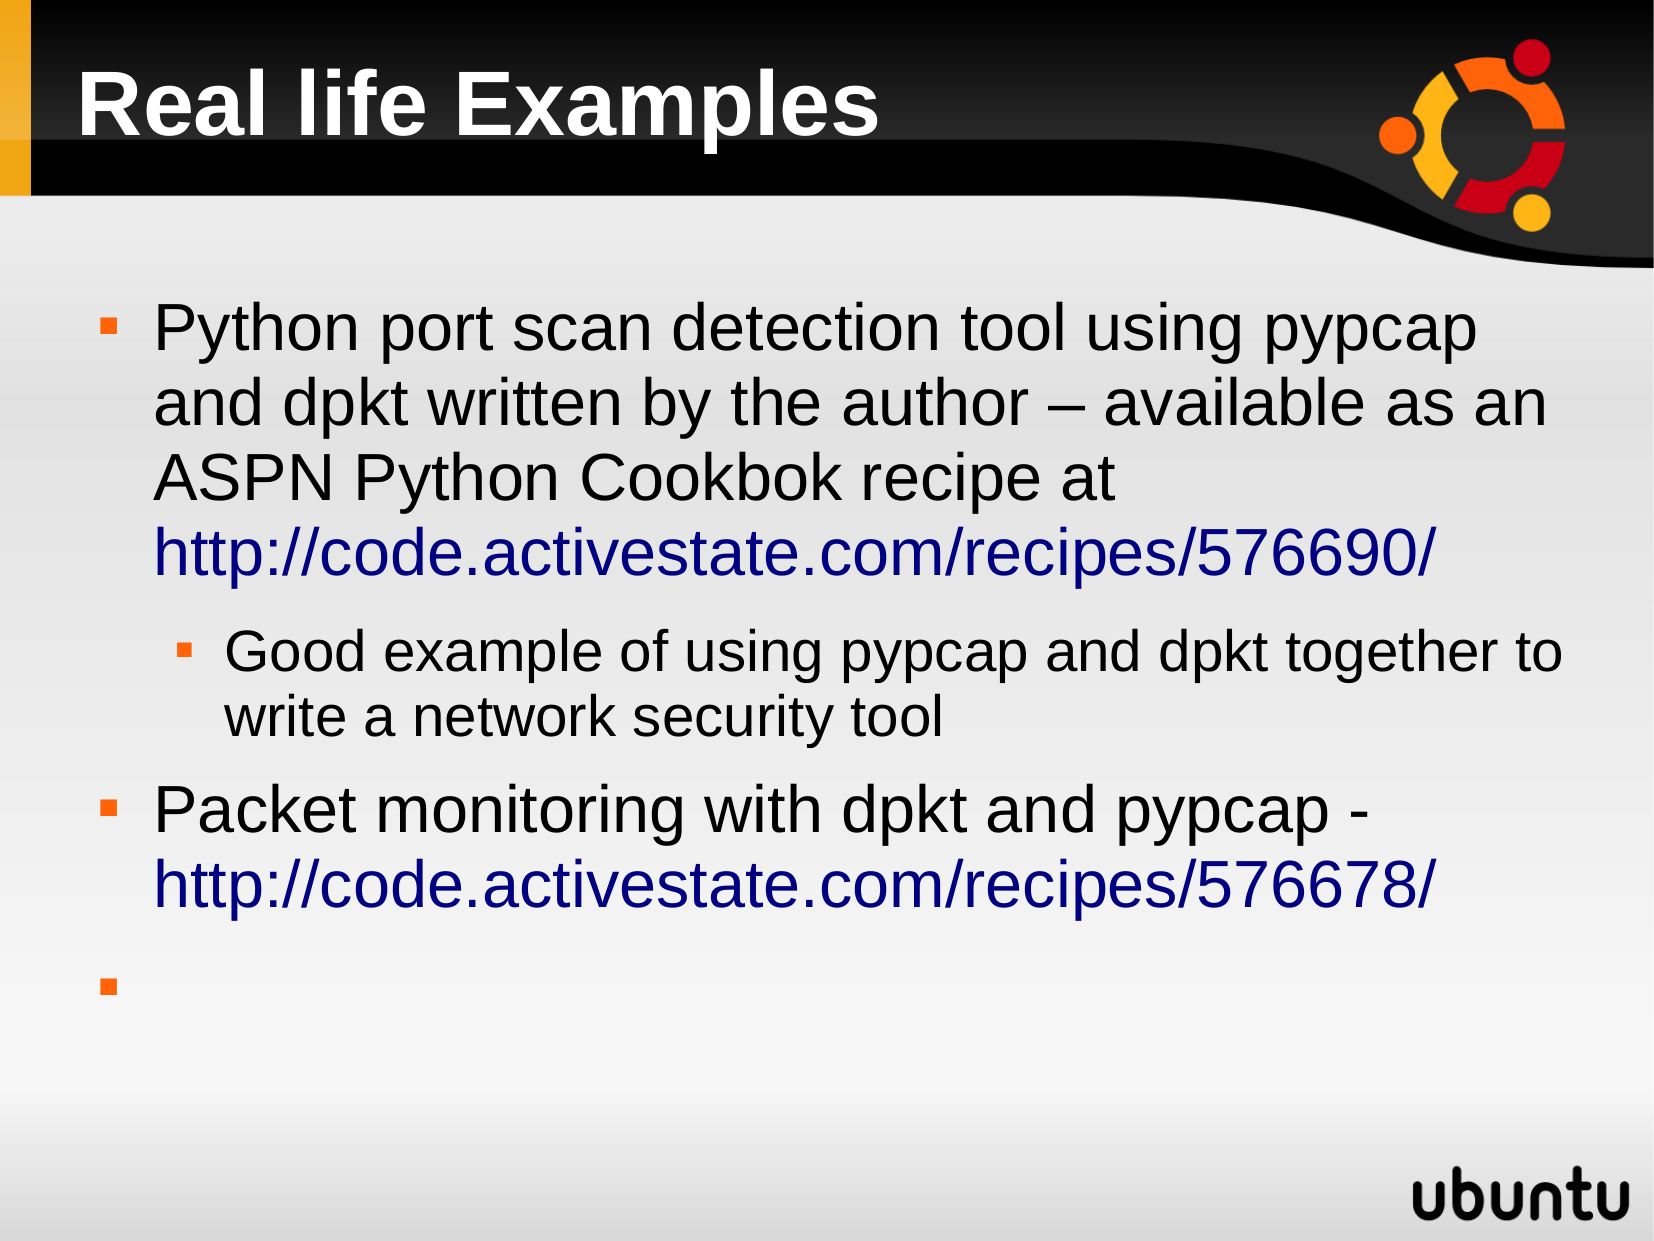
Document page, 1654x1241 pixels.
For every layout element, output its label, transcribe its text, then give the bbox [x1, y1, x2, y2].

list Python port scan detection tool using pypcap and dpkt written by the author – available as an ASPN Python Cookbok recipe at http://code.activestate.com/recipes/576690/ Good example of using pypcap and dpkt together to write a network security tool Packet monitoring with dpkt and pypcap - http://code.activestate.com/recipes/576678/ [82, 290, 1571, 1094]
title Real life Examples [76, 7, 1565, 200]
picture [0, 0, 1654, 1241]
